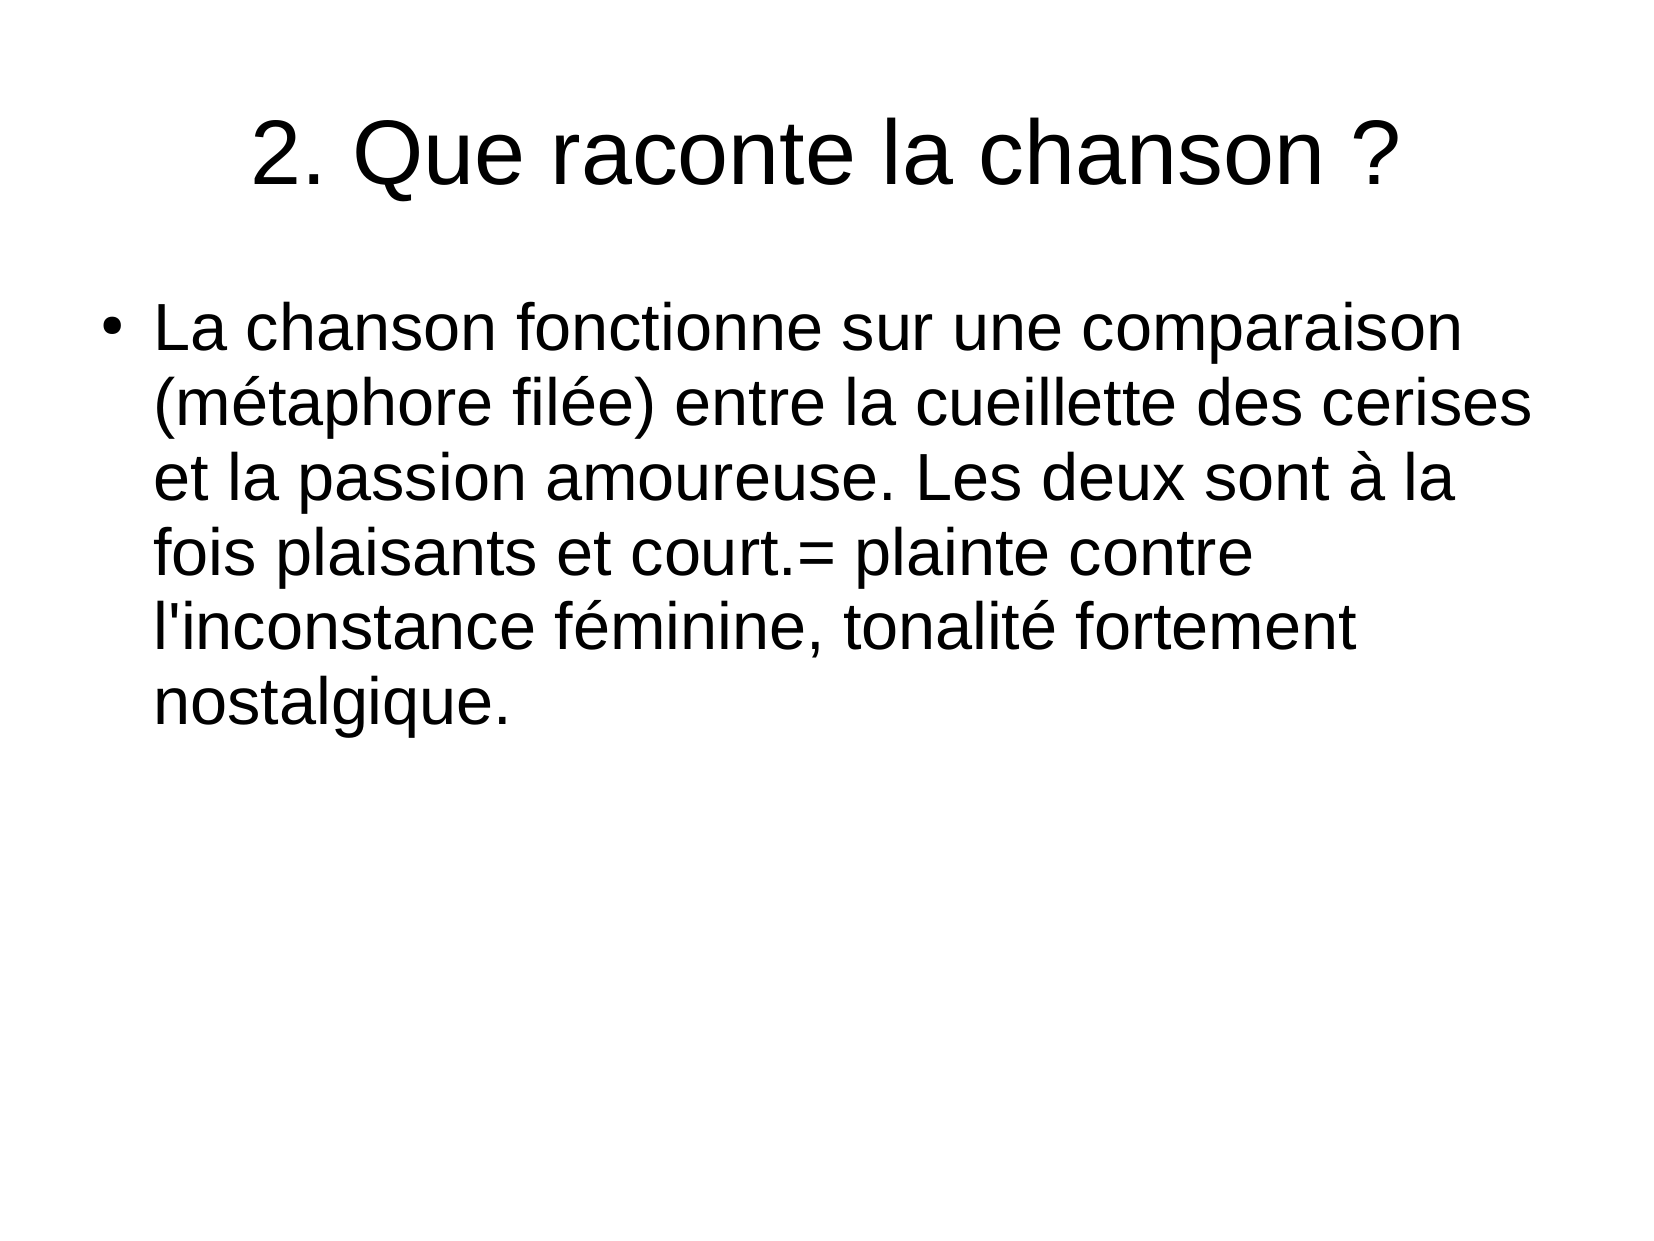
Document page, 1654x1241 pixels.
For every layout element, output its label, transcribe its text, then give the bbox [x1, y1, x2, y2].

list La chanson fonctionne sur une comparaison (métaphore filée) entre la cueillette des cerises et la passion amoureuse. Les deux sont à la fois plaisants et court.= plainte contre l'inconstance féminine, tonalité fortement nostalgique. [82, 290, 1571, 1010]
title 2. Que raconte la chanson ? [82, 49, 1571, 257]
